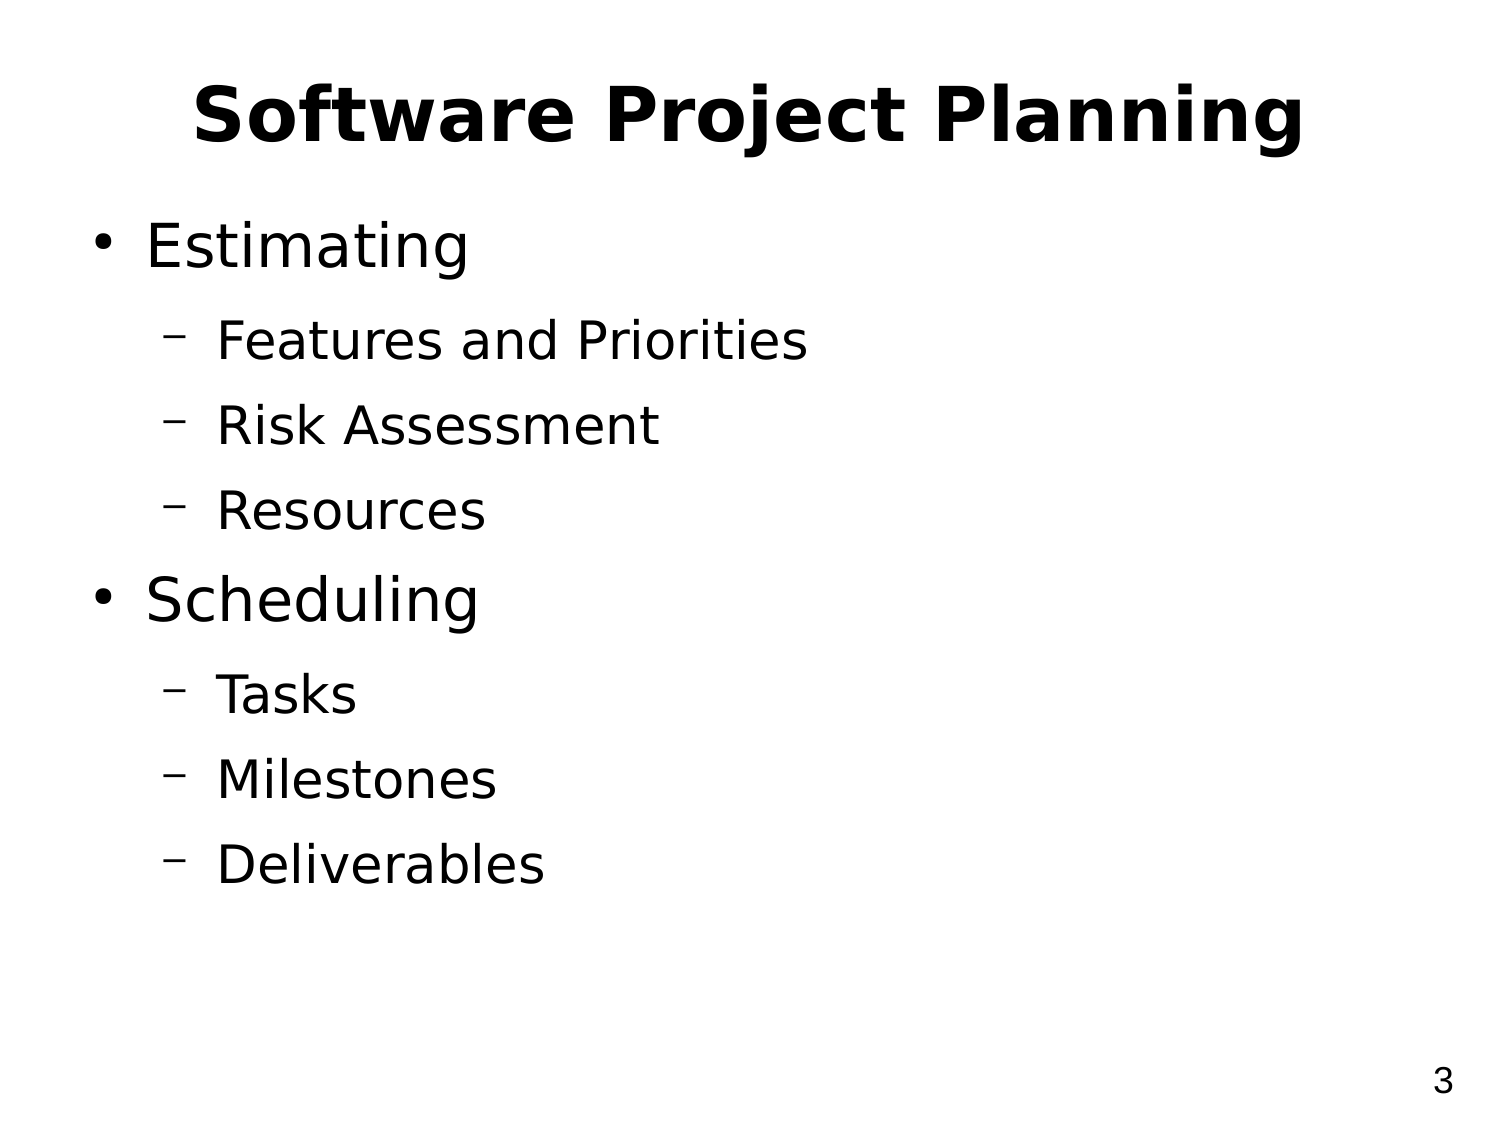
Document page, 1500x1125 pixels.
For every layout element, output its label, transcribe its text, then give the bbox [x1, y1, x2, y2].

title Software Project Planning [75, 44, 1425, 177]
list Estimating Features and Priorities Risk Assessment Resources Scheduling Tasks Milestones Deliverables [75, 206, 1425, 1093]
